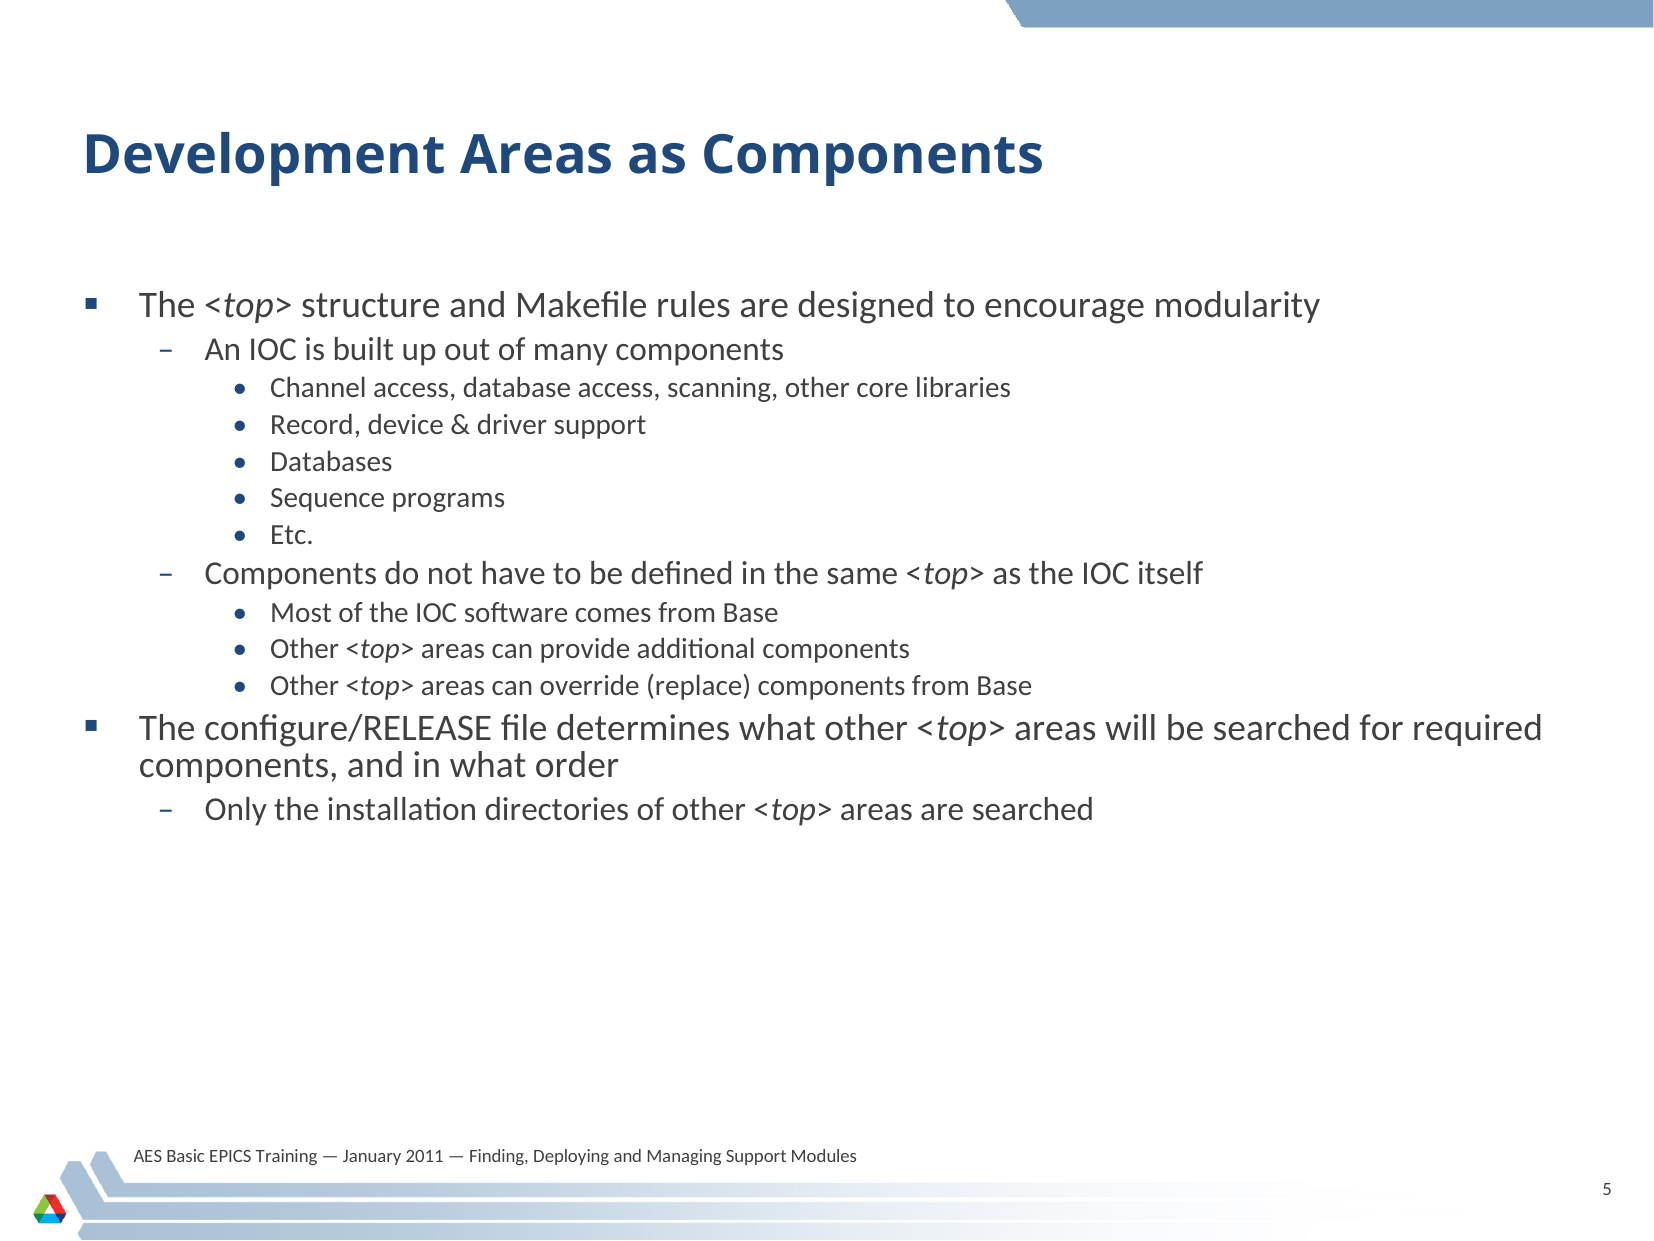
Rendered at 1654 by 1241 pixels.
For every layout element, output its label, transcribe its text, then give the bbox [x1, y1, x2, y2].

title Development Areas as Components [82, 49, 1571, 257]
picture [0, 0, 1654, 29]
picture [0, 1143, 1654, 1240]
list The <top> structure and Makefile rules are designed to encourage modularity An IOC is built up out of many components Channel access, database access, scanning, other core libraries Record, device & driver support Databases Sequence programs Etc. Components do not have to be defined in the same <top> as the IOC itself Most of the IOC software comes from Base Other <top> areas can provide additional components Other <top> areas can override (replace) components from Base The configure/RELEASE file determines what other <top> areas will be searched for required components, and in what order Only the installation directories of other <top> areas are searched [82, 289, 1571, 946]
